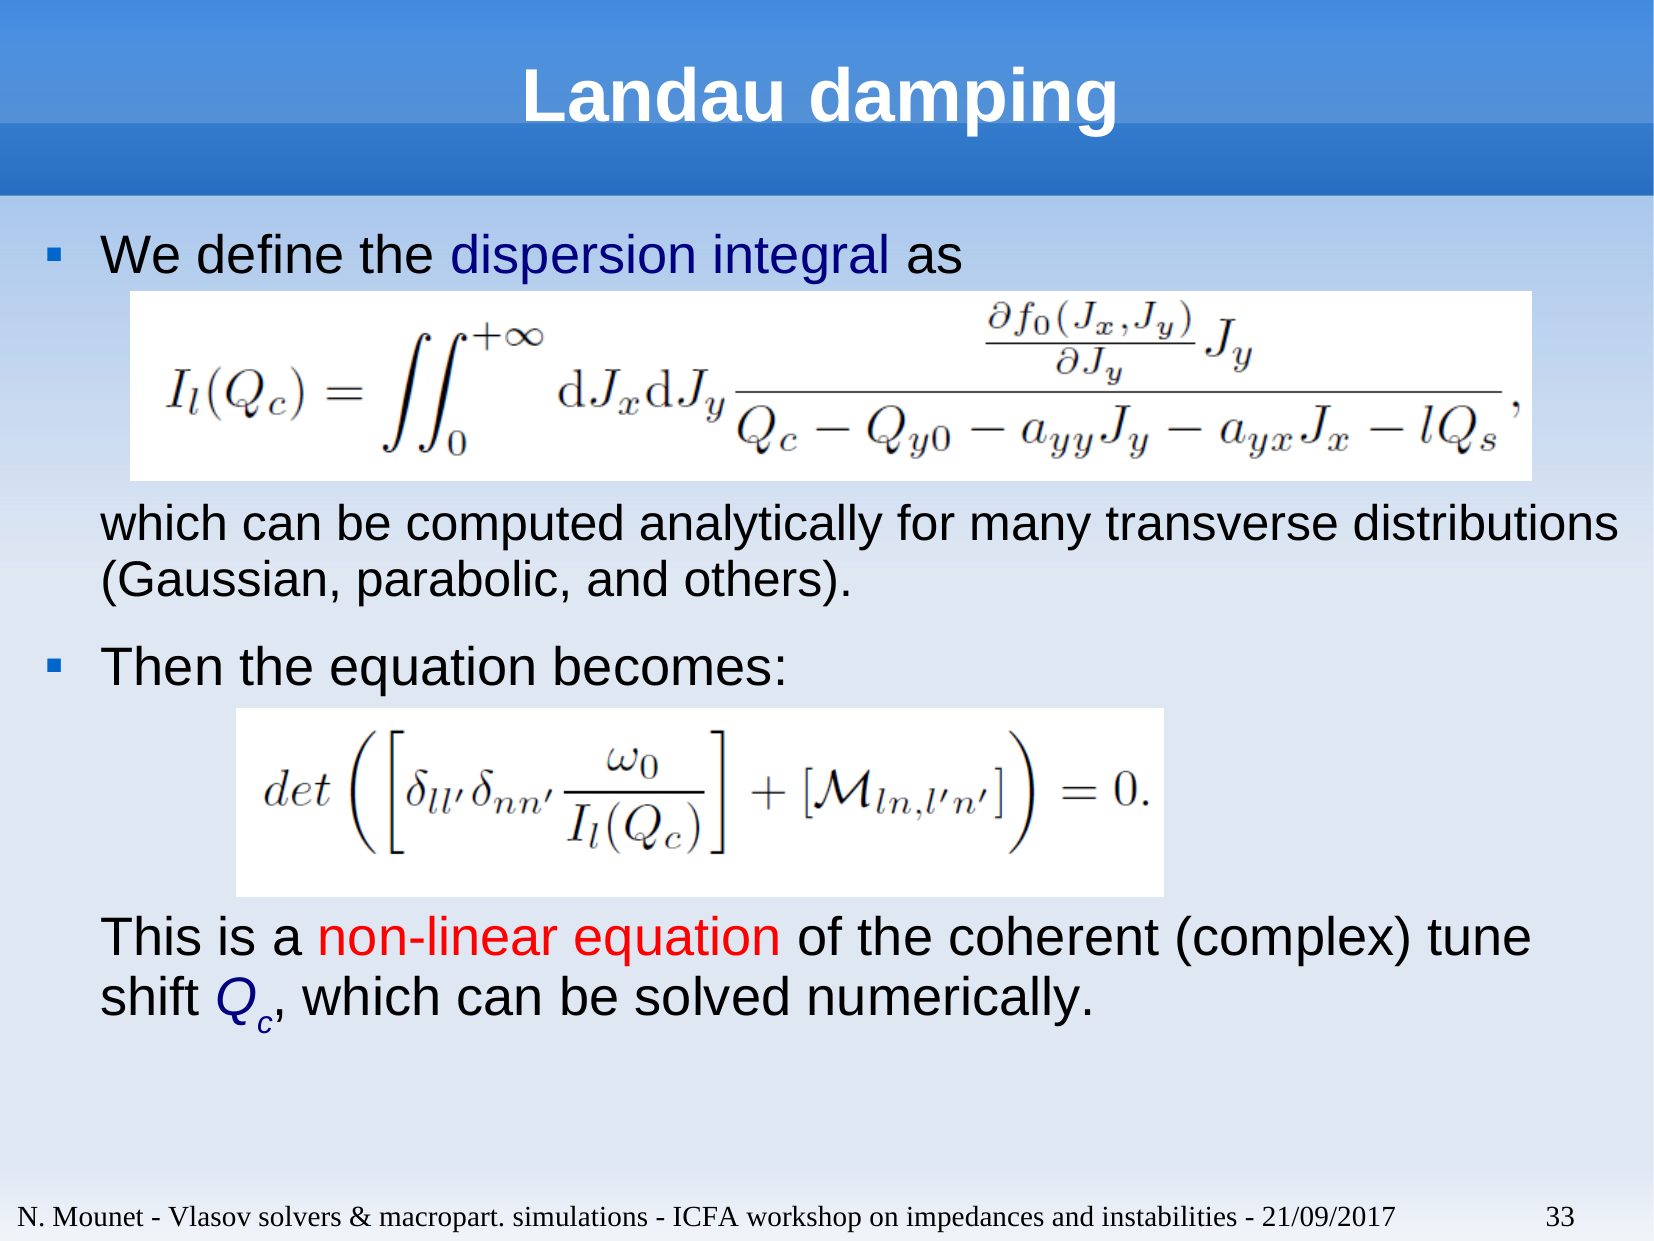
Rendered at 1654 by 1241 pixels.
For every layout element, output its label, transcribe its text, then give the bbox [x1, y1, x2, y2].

picture [0, 0, 1654, 1241]
title Landau damping [76, 1, 1565, 189]
list We define the dispersion integral as which can be computed analytically for many transverse distributions (Gaussian, parabolic, and others). Then the equation becomes: This is a non-linear equation of the coherent (complex) tune shift Qc, which can be solved numerically. [29, 225, 1635, 1041]
